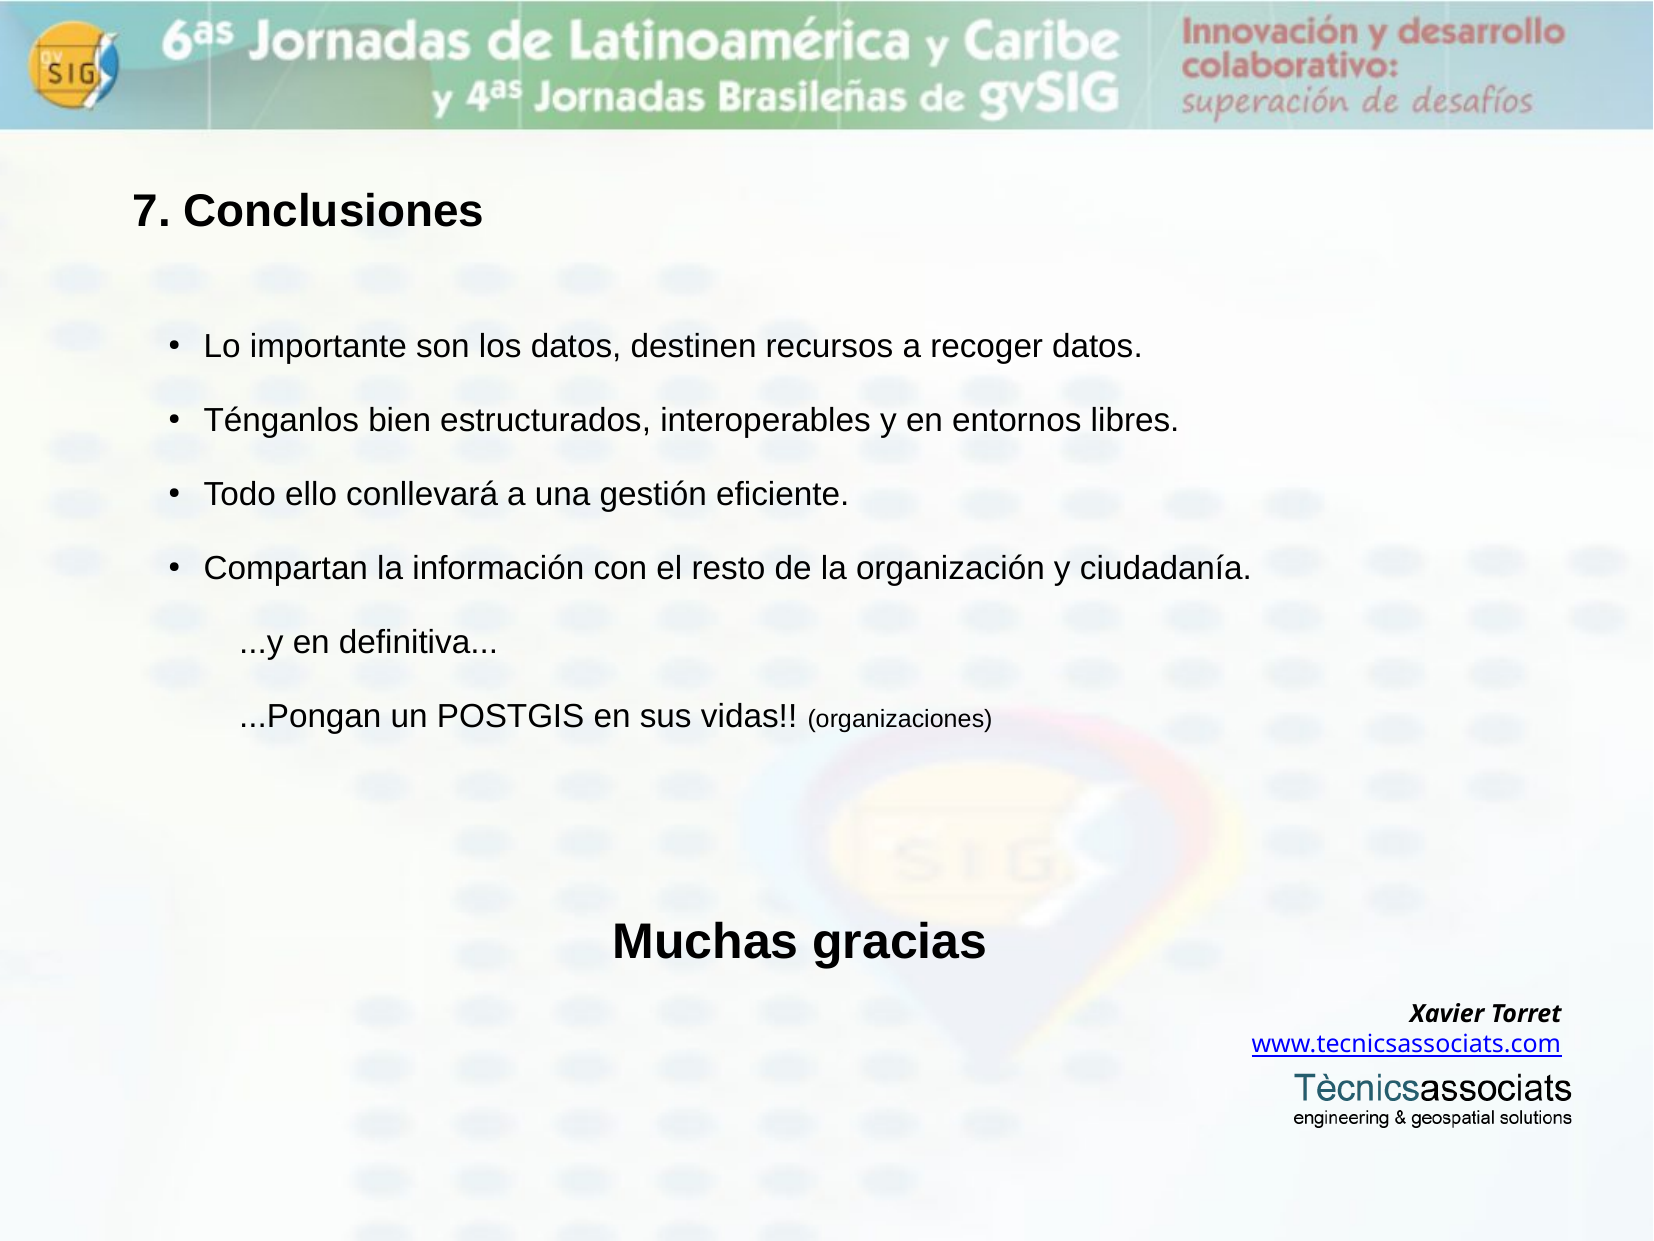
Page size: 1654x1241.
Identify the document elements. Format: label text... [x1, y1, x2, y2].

text_box Xavier Torret www.tecnicsassociats.com [1080, 915, 1577, 1182]
picture [0, 0, 1653, 1241]
text_box Lo importante son los datos, destinen recursos a recoger datos. Ténganlos bien estructurados, interoperables y en entornos libres. Todo ello conllevará a una gestión eficiente. Compartan la información con el resto de la organización y ciudadanía. ...y en definitiva... ...Pongan un POSTGIS en sus vidas!! (organizaciones) [118, 246, 1447, 903]
subtitle Muchas gracias [460, 903, 1140, 1105]
text_box 7. Conclusiones [118, 177, 1300, 244]
